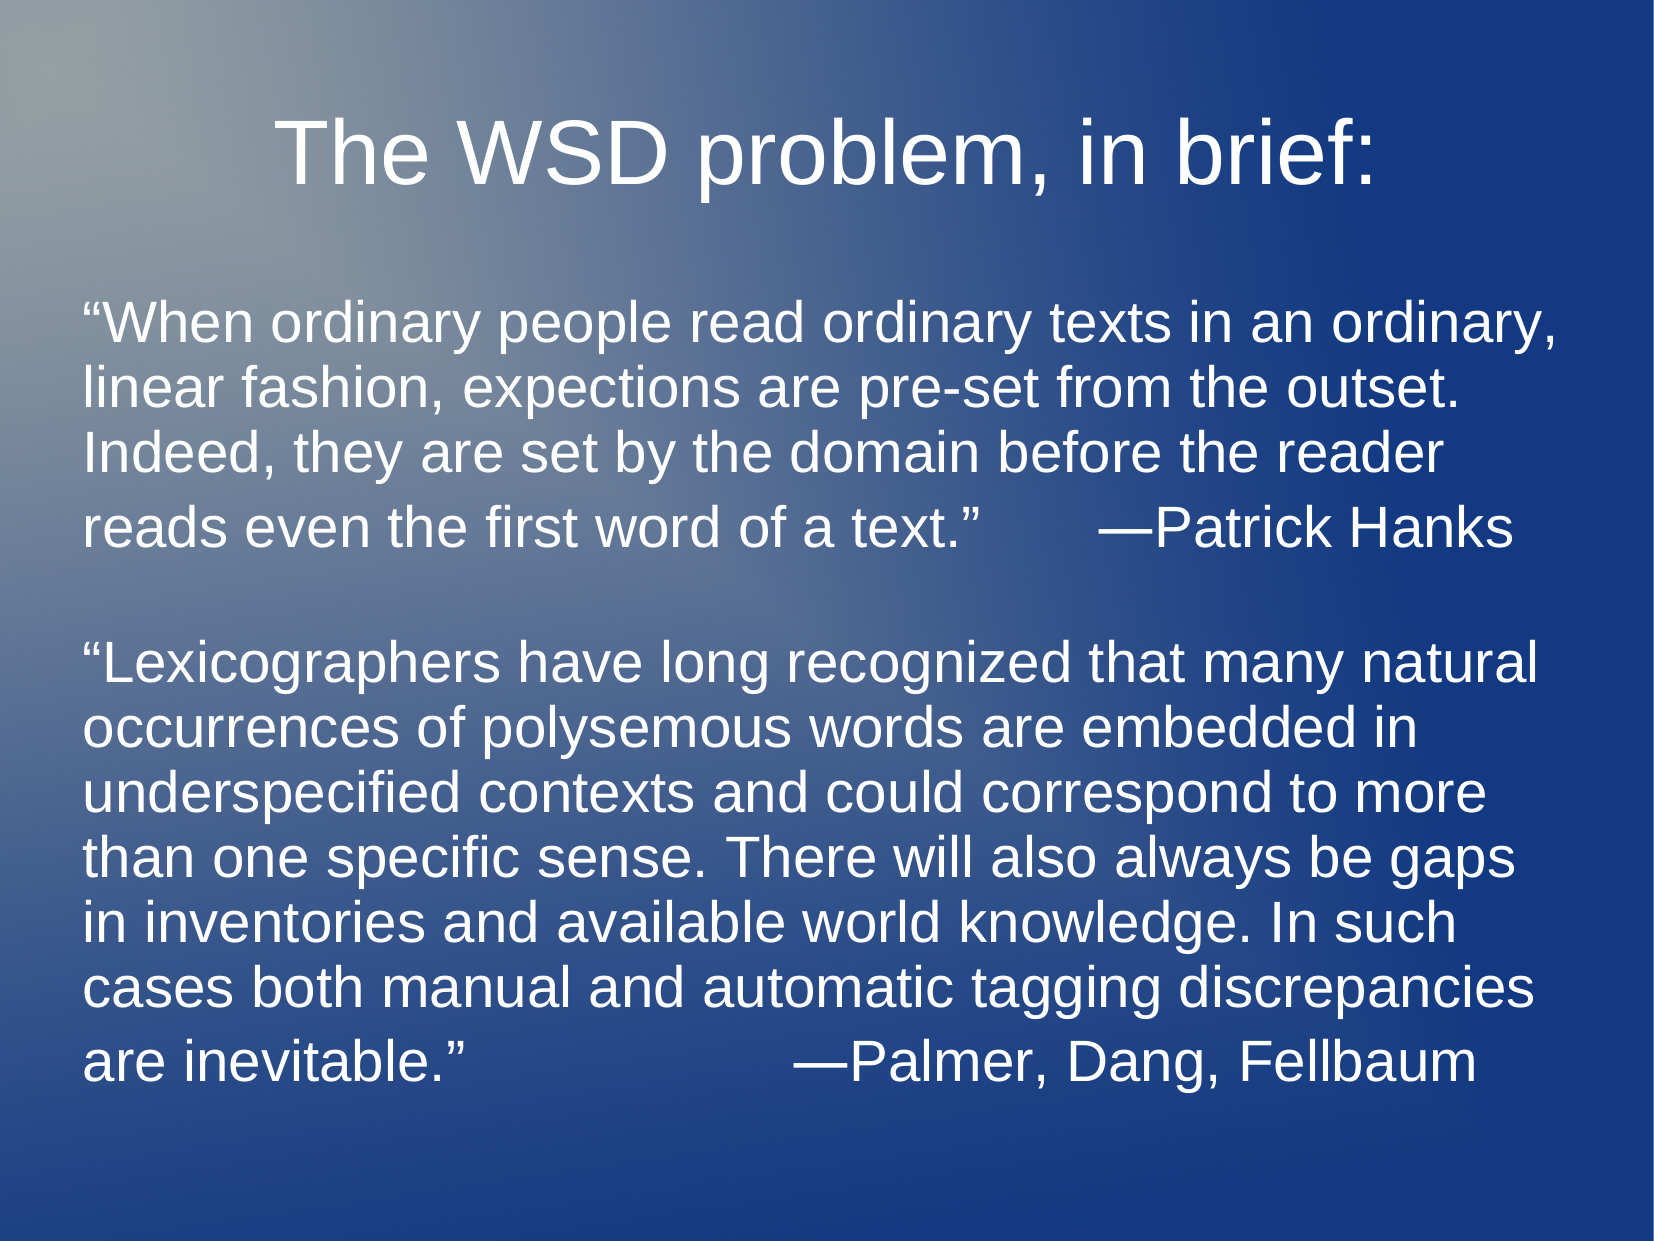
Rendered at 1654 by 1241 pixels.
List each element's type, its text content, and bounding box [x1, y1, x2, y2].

title The WSD problem, in brief: [82, 49, 1571, 257]
picture [0, 0, 1654, 1241]
list “When ordinary people read ordinary texts in an ordinary, linear fashion, expections are pre-set from the outset. Indeed, they are set by the domain before the reader reads even the first word of a text.” ―Patrick Hanks “Lexicographers have long recognized that many natural occurrences of polysemous words are embedded in underspecified contexts and could correspond to more than one specific sense. There will also always be gaps in inventories and available world knowledge. In such cases both manual and automatic tagging discrepancies are inevitable.” ―Palmer, Dang, Fellbaum [82, 290, 1571, 1234]
